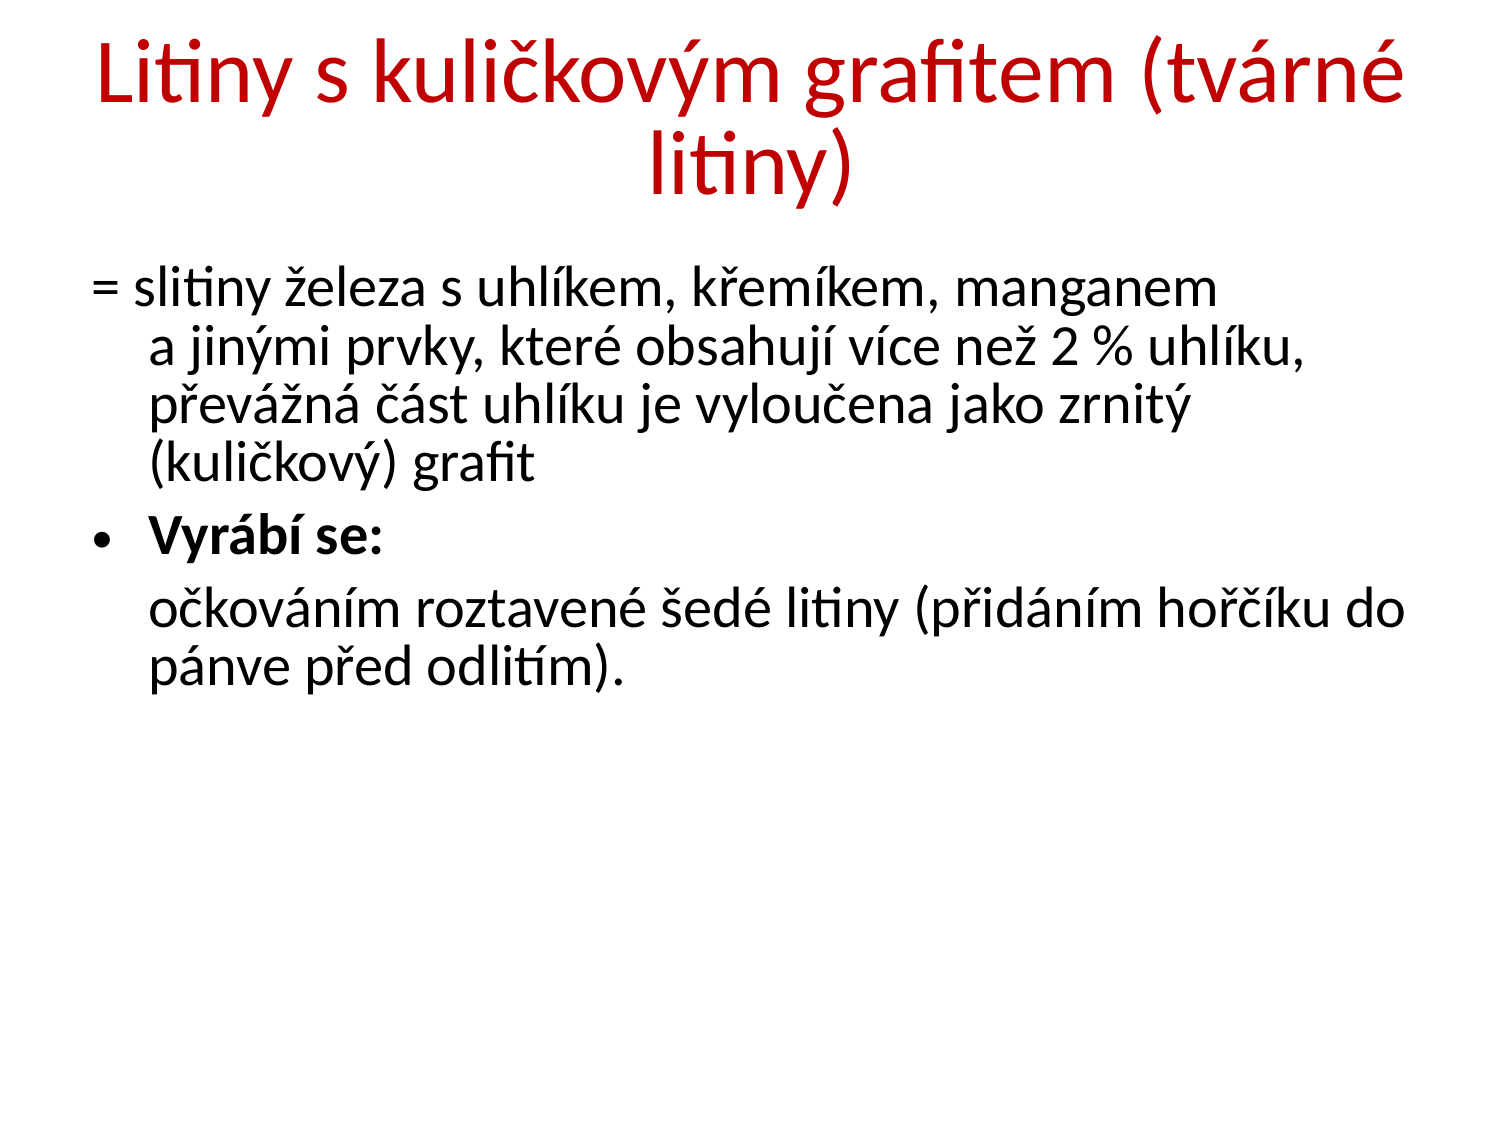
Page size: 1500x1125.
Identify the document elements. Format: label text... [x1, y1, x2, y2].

list = slitiny železa s uhlíkem, křemíkem, manganem a jinými prvky, které obsahují více než 2 % uhlíku, převážná část uhlíku je vyloučena jako zrnitý (kuličkový) grafit Vyrábí se: očkováním roztavené šedé litiny (přidáním hořčíku do pánve před odlitím). [76, 255, 1427, 1028]
title Litiny s kuličkovým grafitem (tvárné litiny) [76, 8, 1427, 244]
